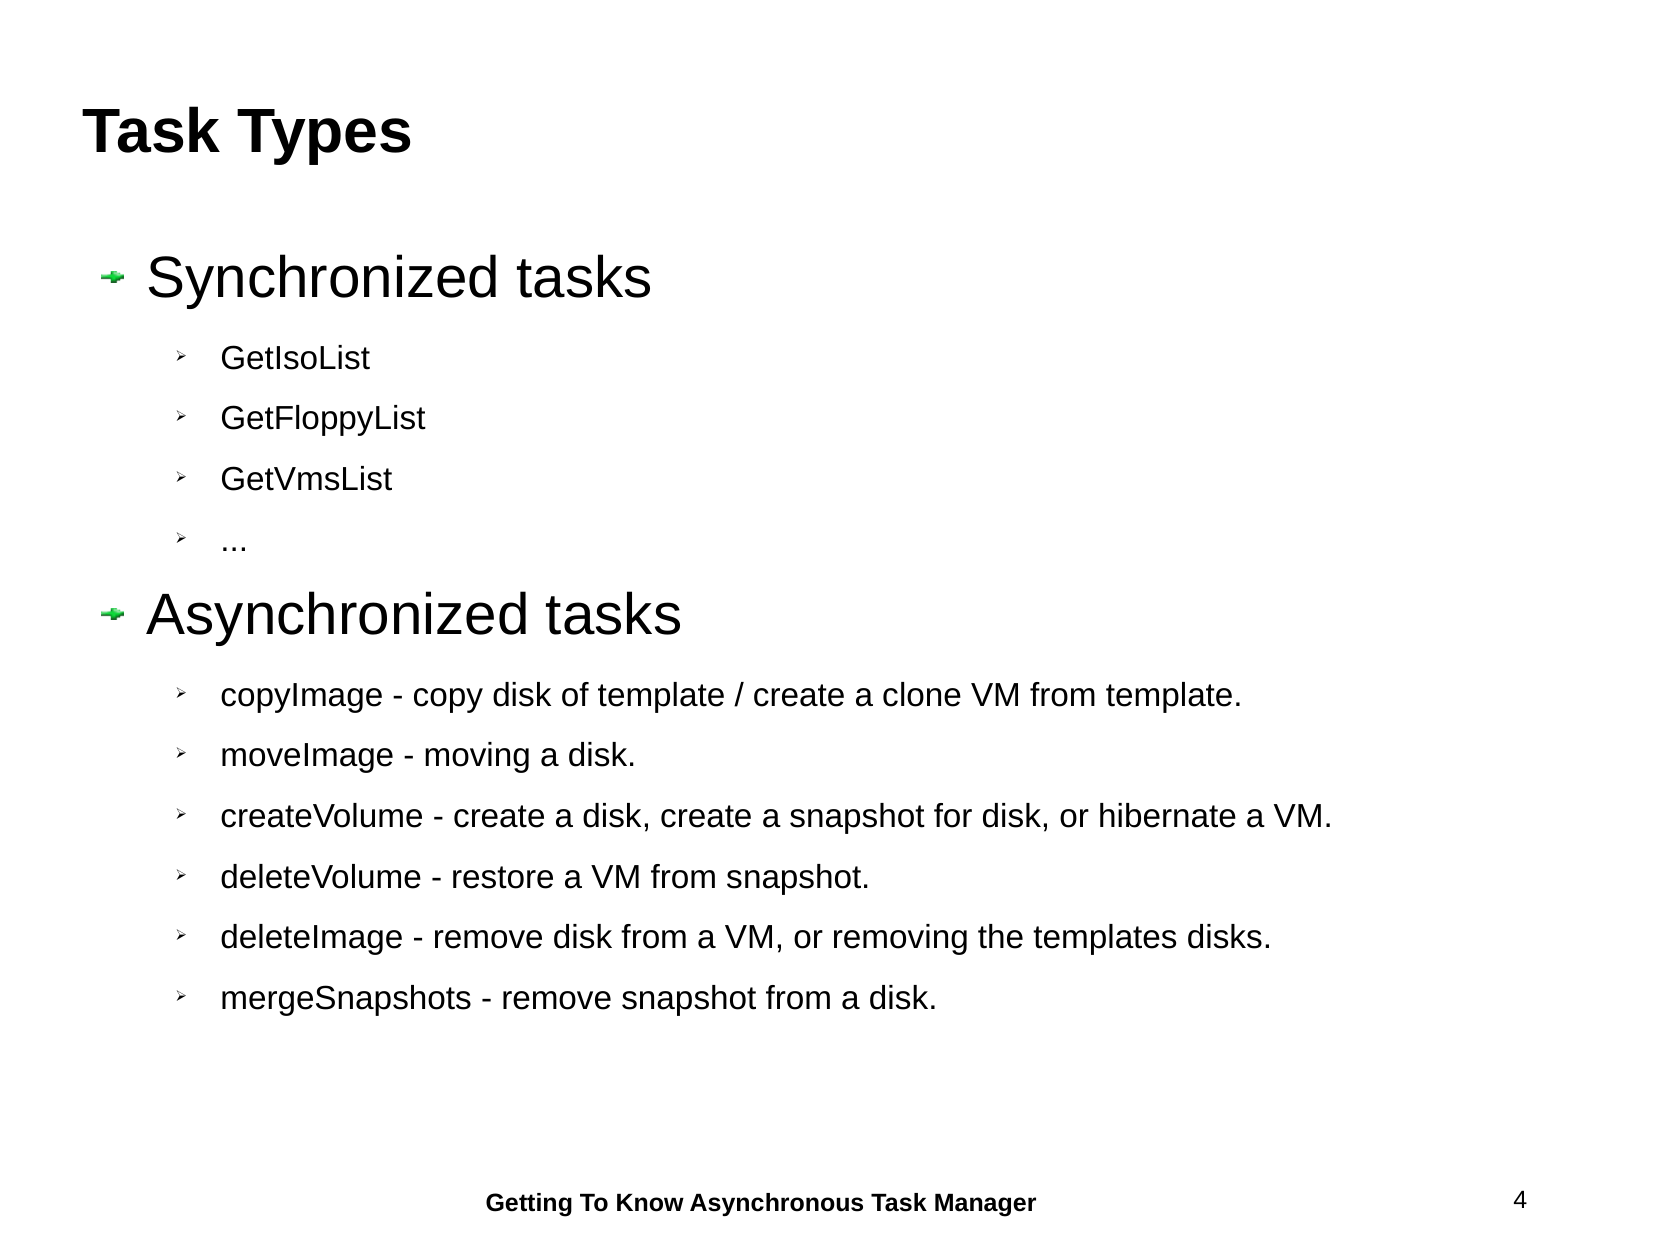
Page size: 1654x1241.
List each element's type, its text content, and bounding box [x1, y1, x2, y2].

title Task Types [82, 37, 1303, 226]
list Synchronized tasks GetIsoList GetFloppyList GetVmsList ... Asynchronized tasks copyImage - copy disk of template / create a clone VM from template. moveImage - moving a disk. createVolume - create a disk, create a snapshot for disk, or hibernate a VM. deleteVolume - restore a VM from snapshot. deleteImage - remove disk from a VM, or removing the templates disks. mergeSnapshots - remove snapshot from a disk. [86, 150, 1576, 1186]
